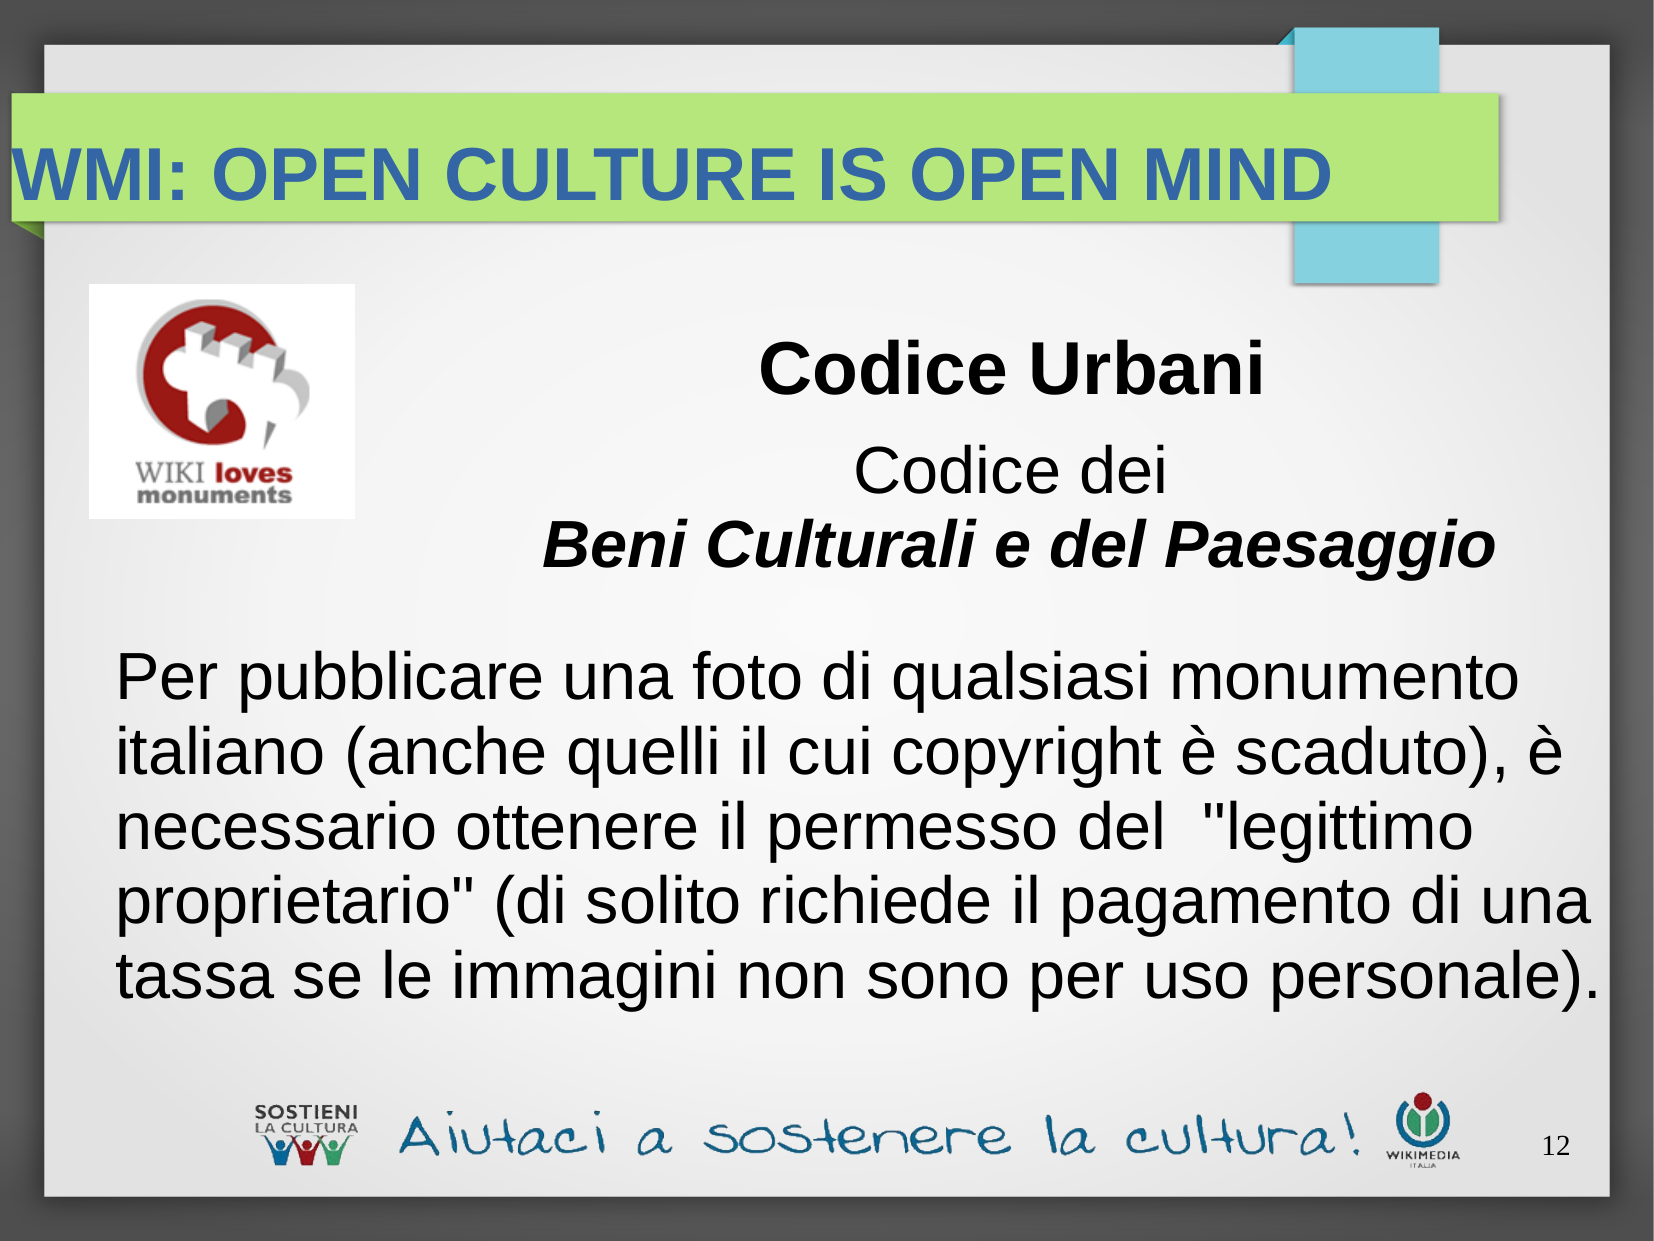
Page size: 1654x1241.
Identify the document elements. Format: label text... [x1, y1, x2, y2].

picture [0, 0, 1654, 1241]
text_box Codice dei Beni Culturali e del Paesaggio [460, 425, 1581, 590]
text_box Codice Urbani [618, 318, 1418, 425]
text_box Per pubblicare una foto di qualsiasi monumento italiano (anche quelli il cui copyright è scaduto), è necessario ottenere il permesso del "legittimo proprietario" (di solito richiede il pagamento di una tassa se le immagini non sono per uso personale). [100, 631, 1637, 1105]
title WMI: OPEN CULTURE IS OPEN MIND [11, 17, 1642, 249]
